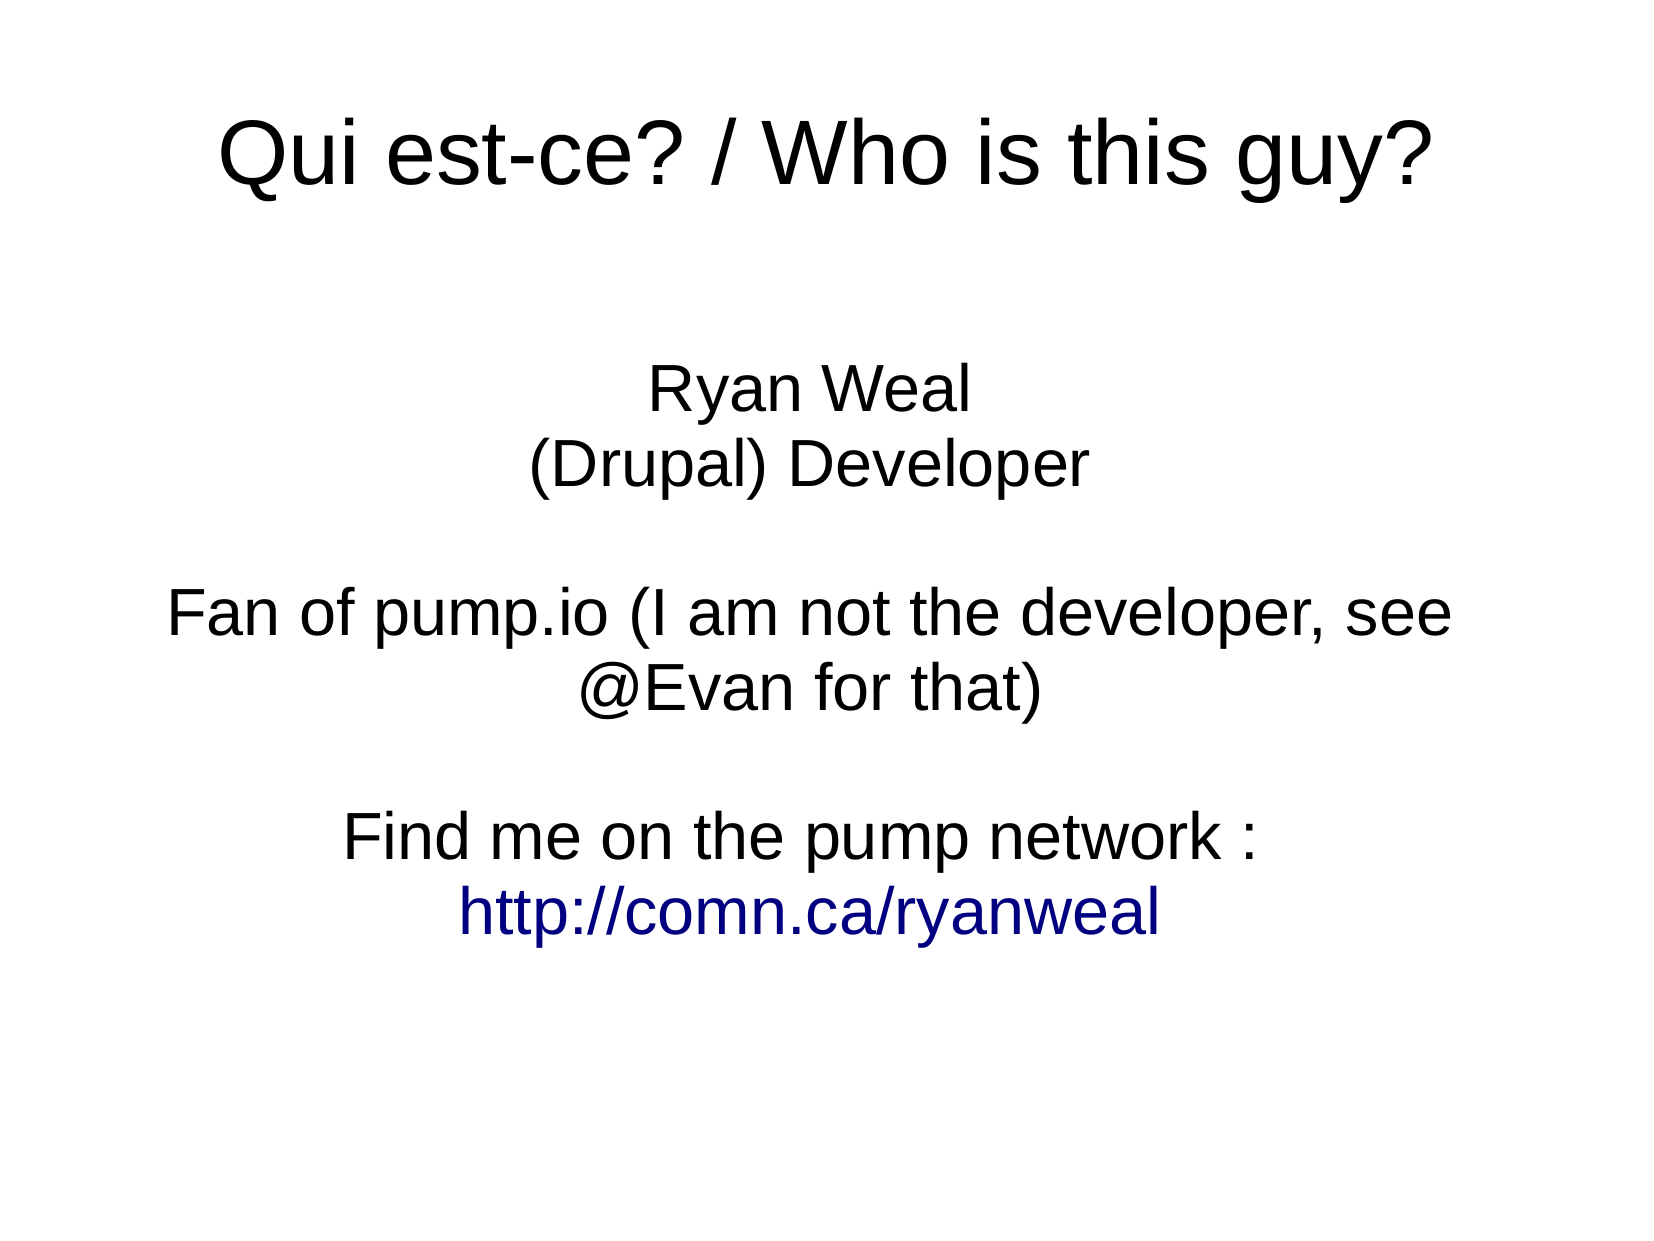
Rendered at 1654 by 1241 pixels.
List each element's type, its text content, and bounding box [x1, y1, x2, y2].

title Qui est-ce? / Who is this guy? [82, 49, 1571, 257]
subtitle Ryan Weal (Drupal) Developer Fan of pump.io (I am not the developer, see @Evan for that) Find me on the pump network : http://comn.ca/ryanweal [82, 290, 1538, 1010]
